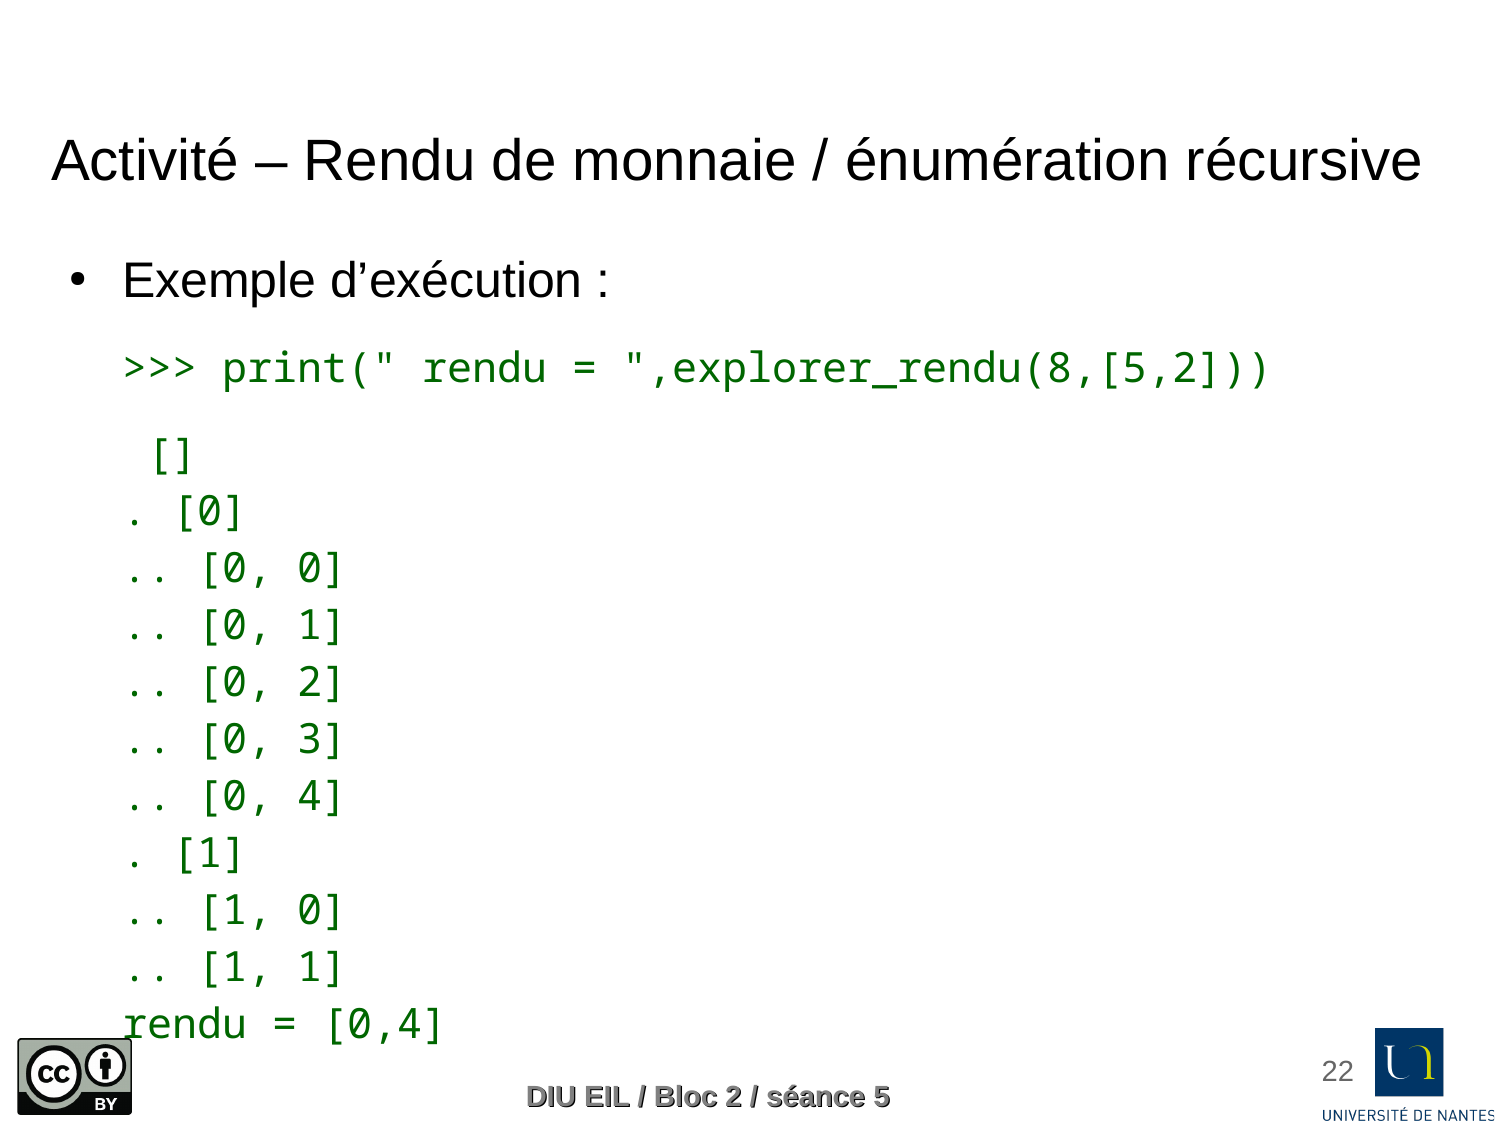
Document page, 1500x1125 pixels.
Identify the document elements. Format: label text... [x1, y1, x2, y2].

title Activité – Rendu de monnaie / énumération récursive [51, 97, 1449, 223]
picture [1323, 1028, 1495, 1121]
list Exemple d’exécution : >>> print(" rendu = ",explorer_rendu(8,[5,2])) [] . [0] .. [0, 0] .. [0, 1] .. [0, 2] .. [0, 3] .. [0, 4] . [1] .. [1, 0] .. [1, 1] rendu = [0,4] [51, 252, 1449, 1064]
picture [17, 1038, 132, 1115]
